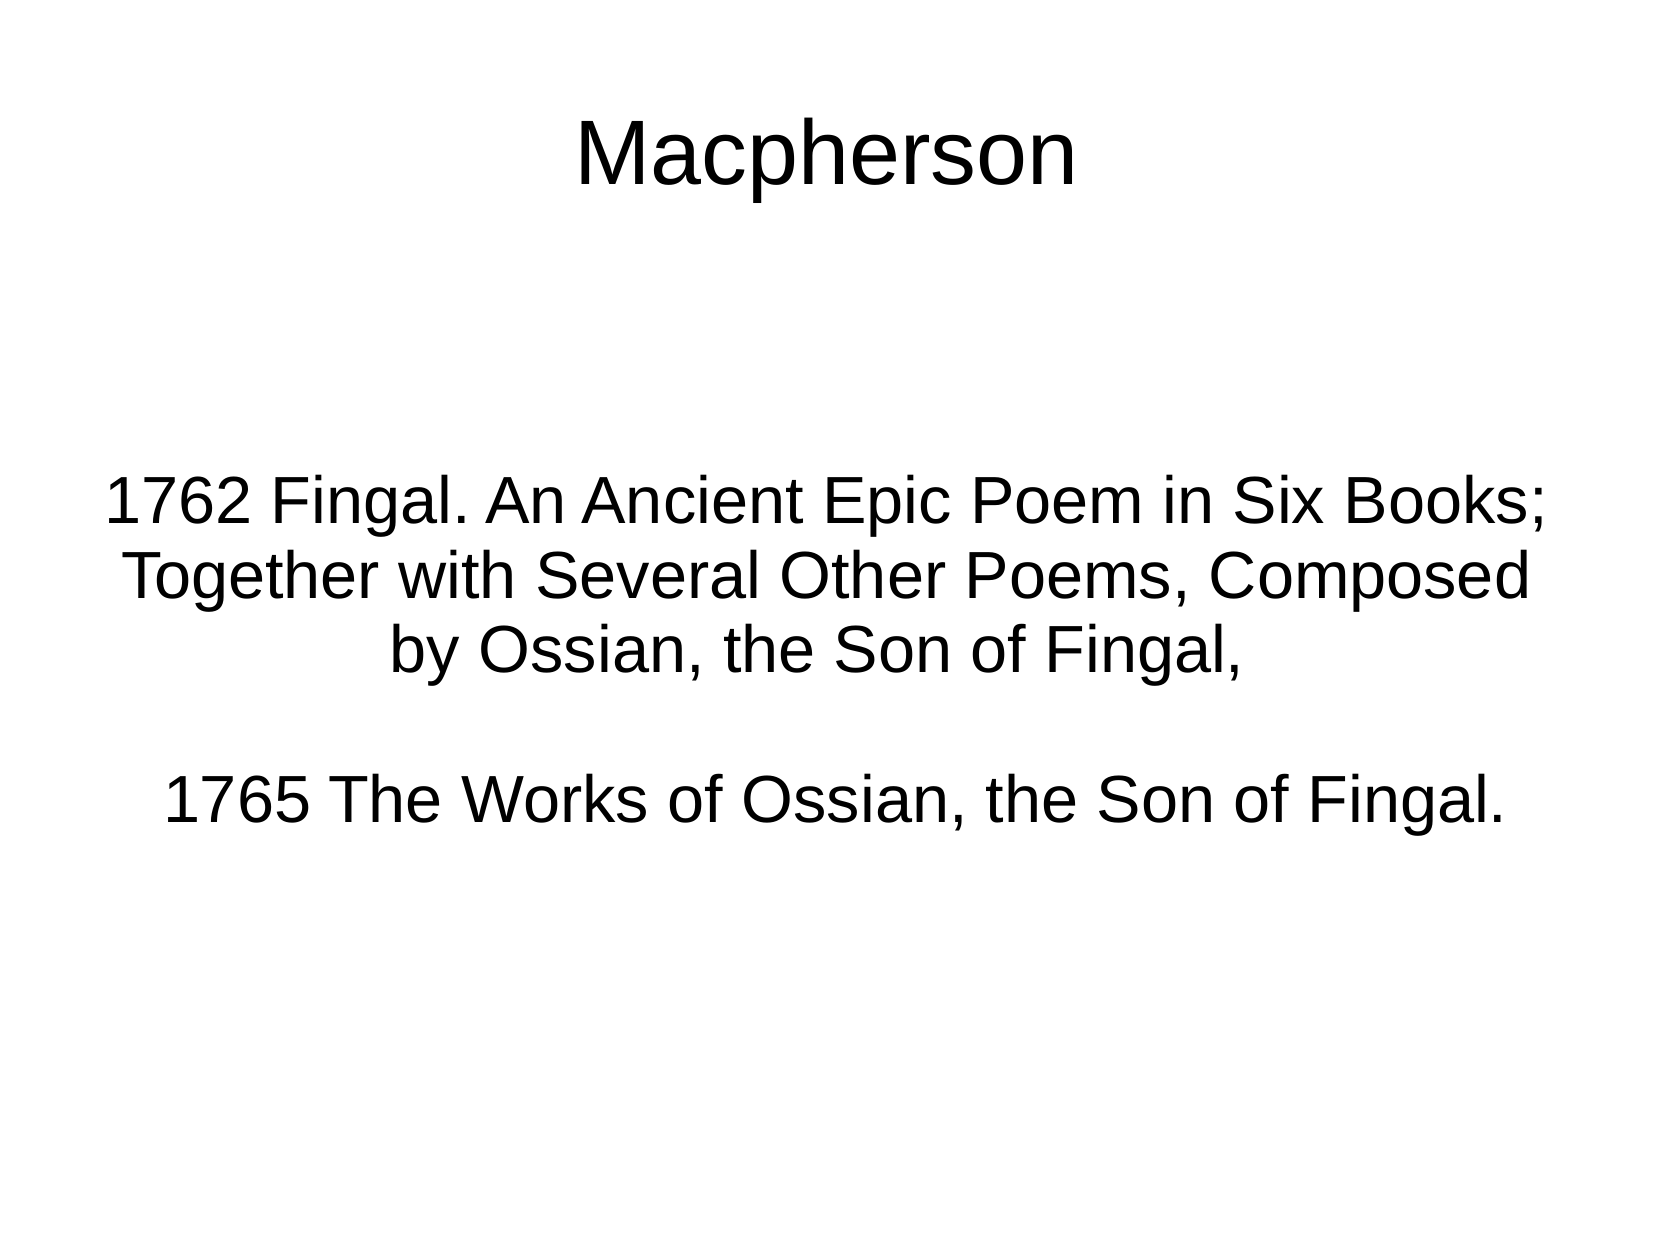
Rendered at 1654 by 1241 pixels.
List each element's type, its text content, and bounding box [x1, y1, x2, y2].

title Macpherson [82, 49, 1571, 257]
subtitle 1762 Fingal. An Ancient Epic Poem in Six Books; Together with Several Other Poems, Composed by Ossian, the Son of Fingal, 1765 The Works of Ossian, the Son of Fingal. [82, 290, 1571, 1010]
